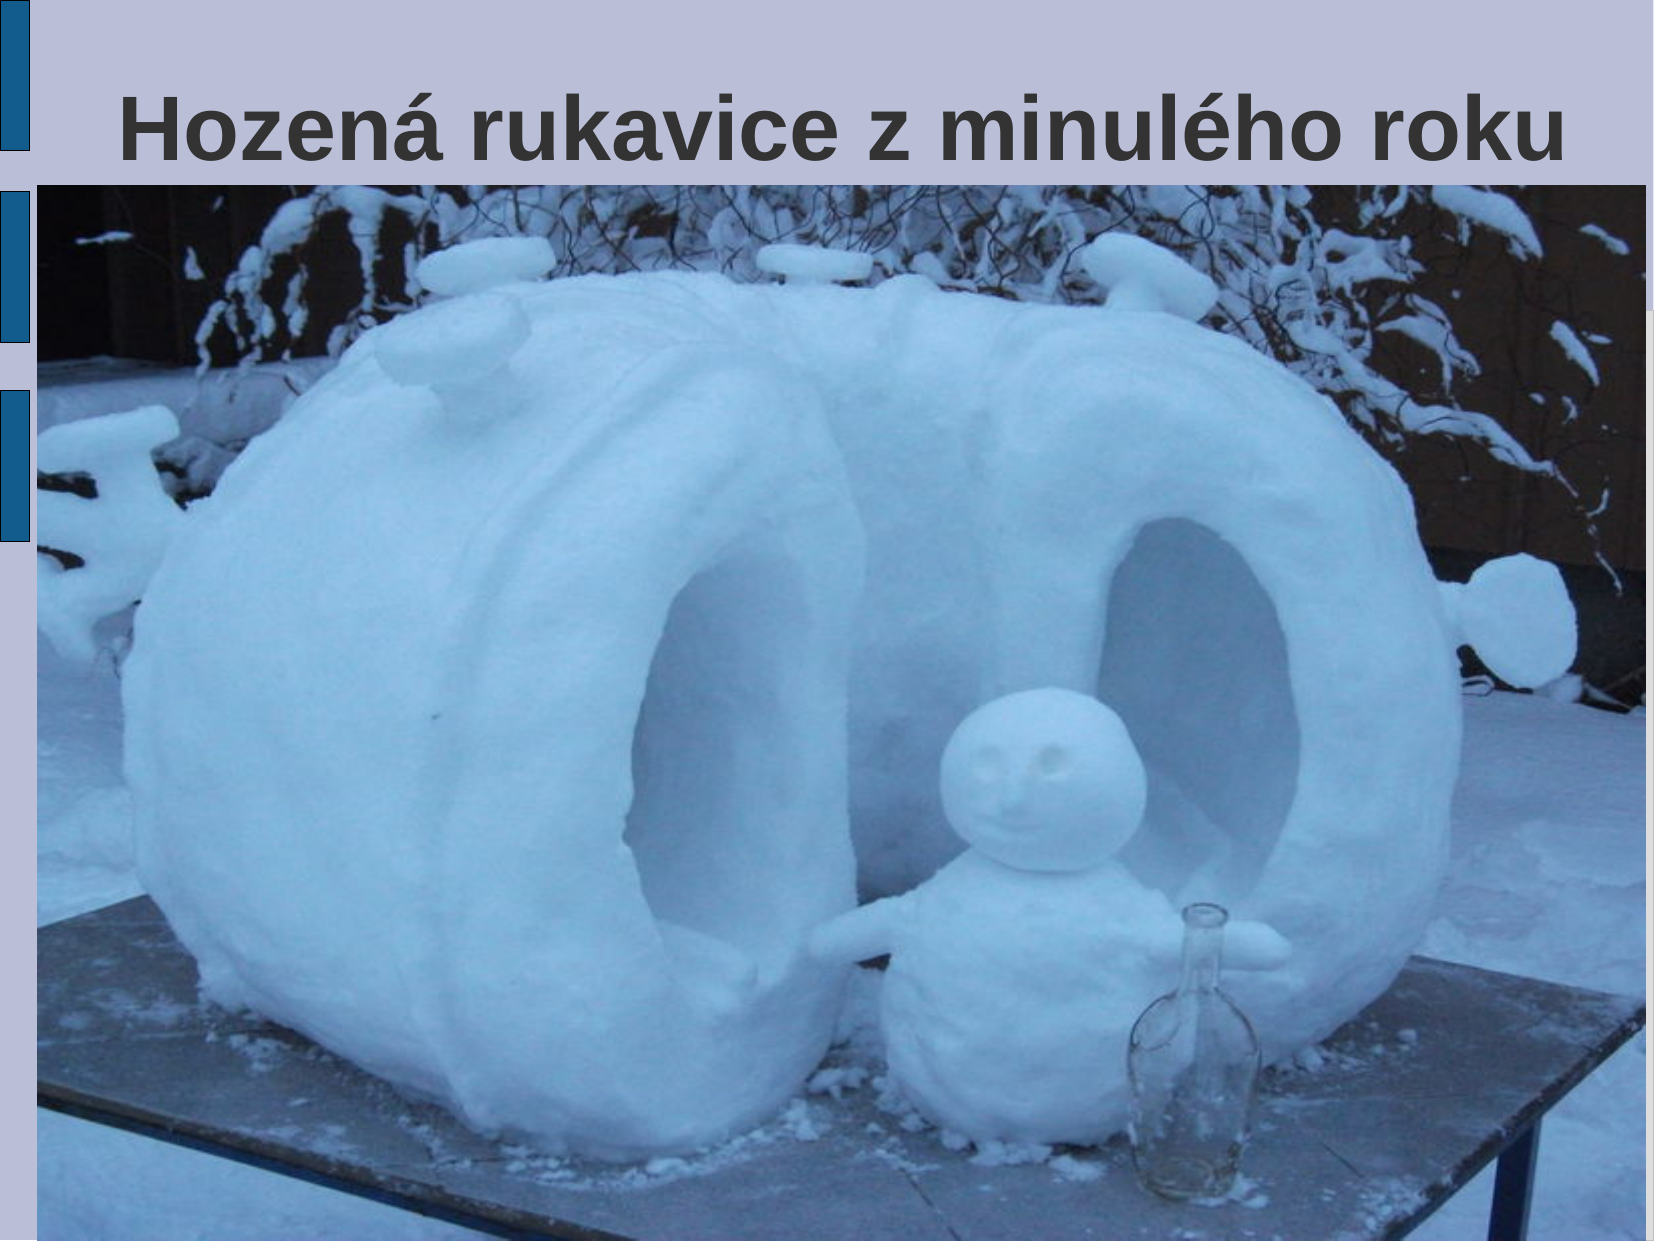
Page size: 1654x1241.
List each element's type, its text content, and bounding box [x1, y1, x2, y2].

picture [37, 185, 1646, 1241]
title Hozená rukavice z minulého roku [75, 32, 1613, 226]
